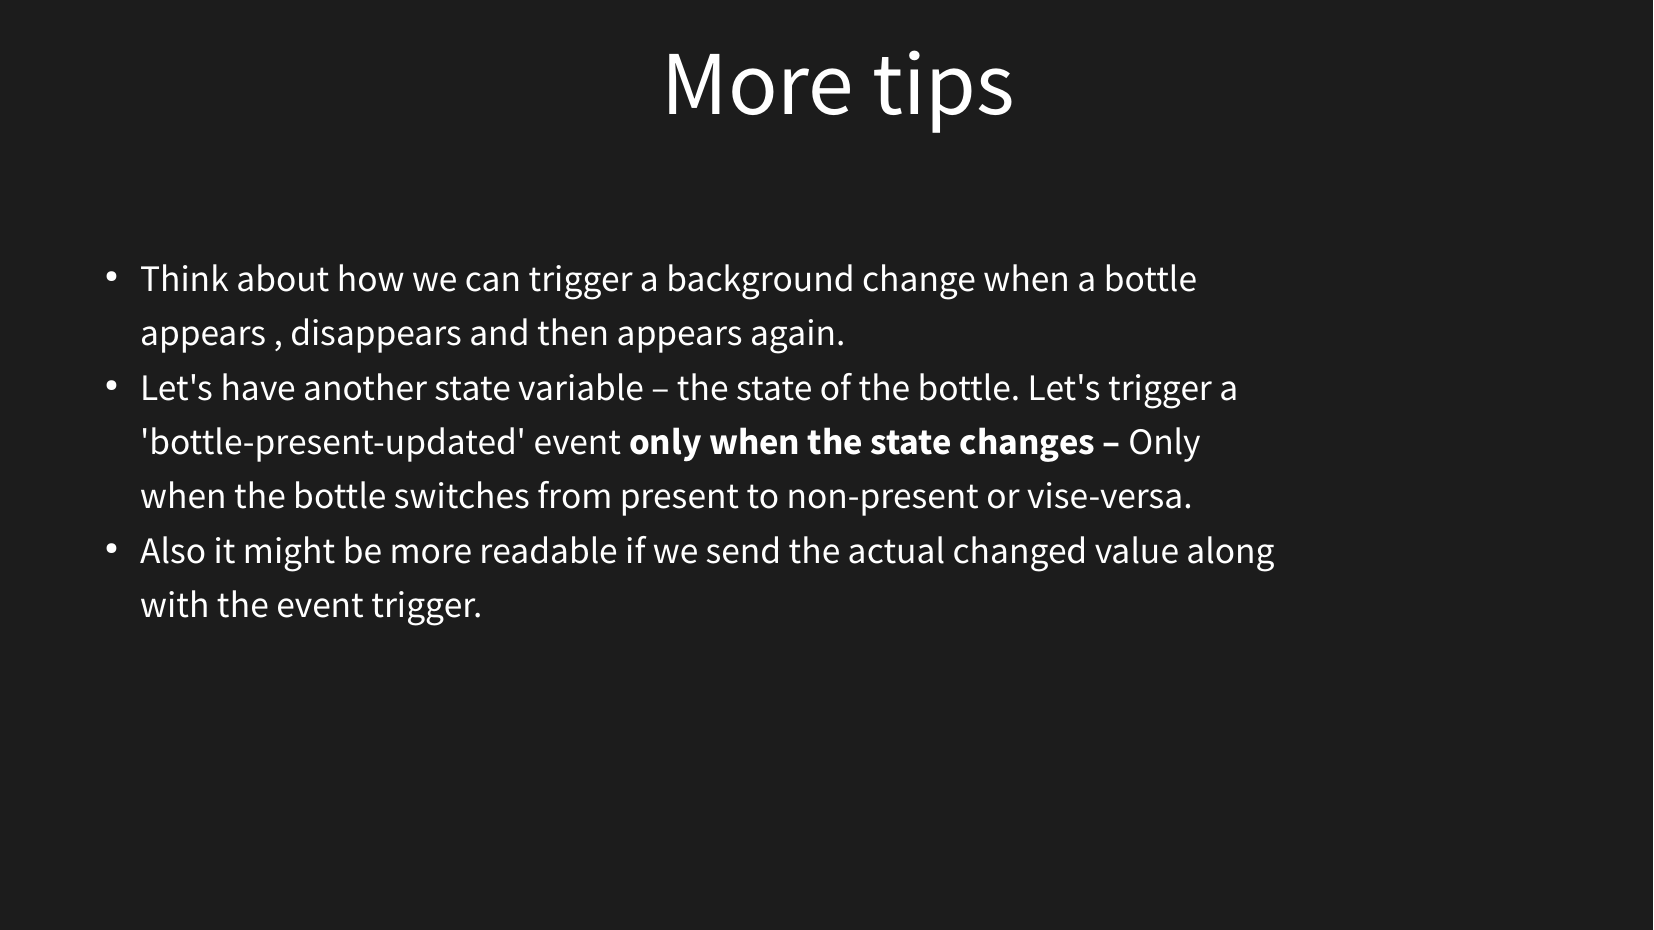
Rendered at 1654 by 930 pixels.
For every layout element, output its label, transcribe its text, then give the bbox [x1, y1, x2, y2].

text_box Think about how we can trigger a background change when a bottle appears , disappears and then appears again. Let's have another state variable – the state of the bottle. Let's trigger a 'bottle-present-updated' event only when the state changes – Only when the bottle switches from present to non-present or vise-versa. Also it might be more readable if we send the actual changed value along with the event trigger. [90, 240, 1306, 636]
title More tips [11, 15, 1653, 151]
